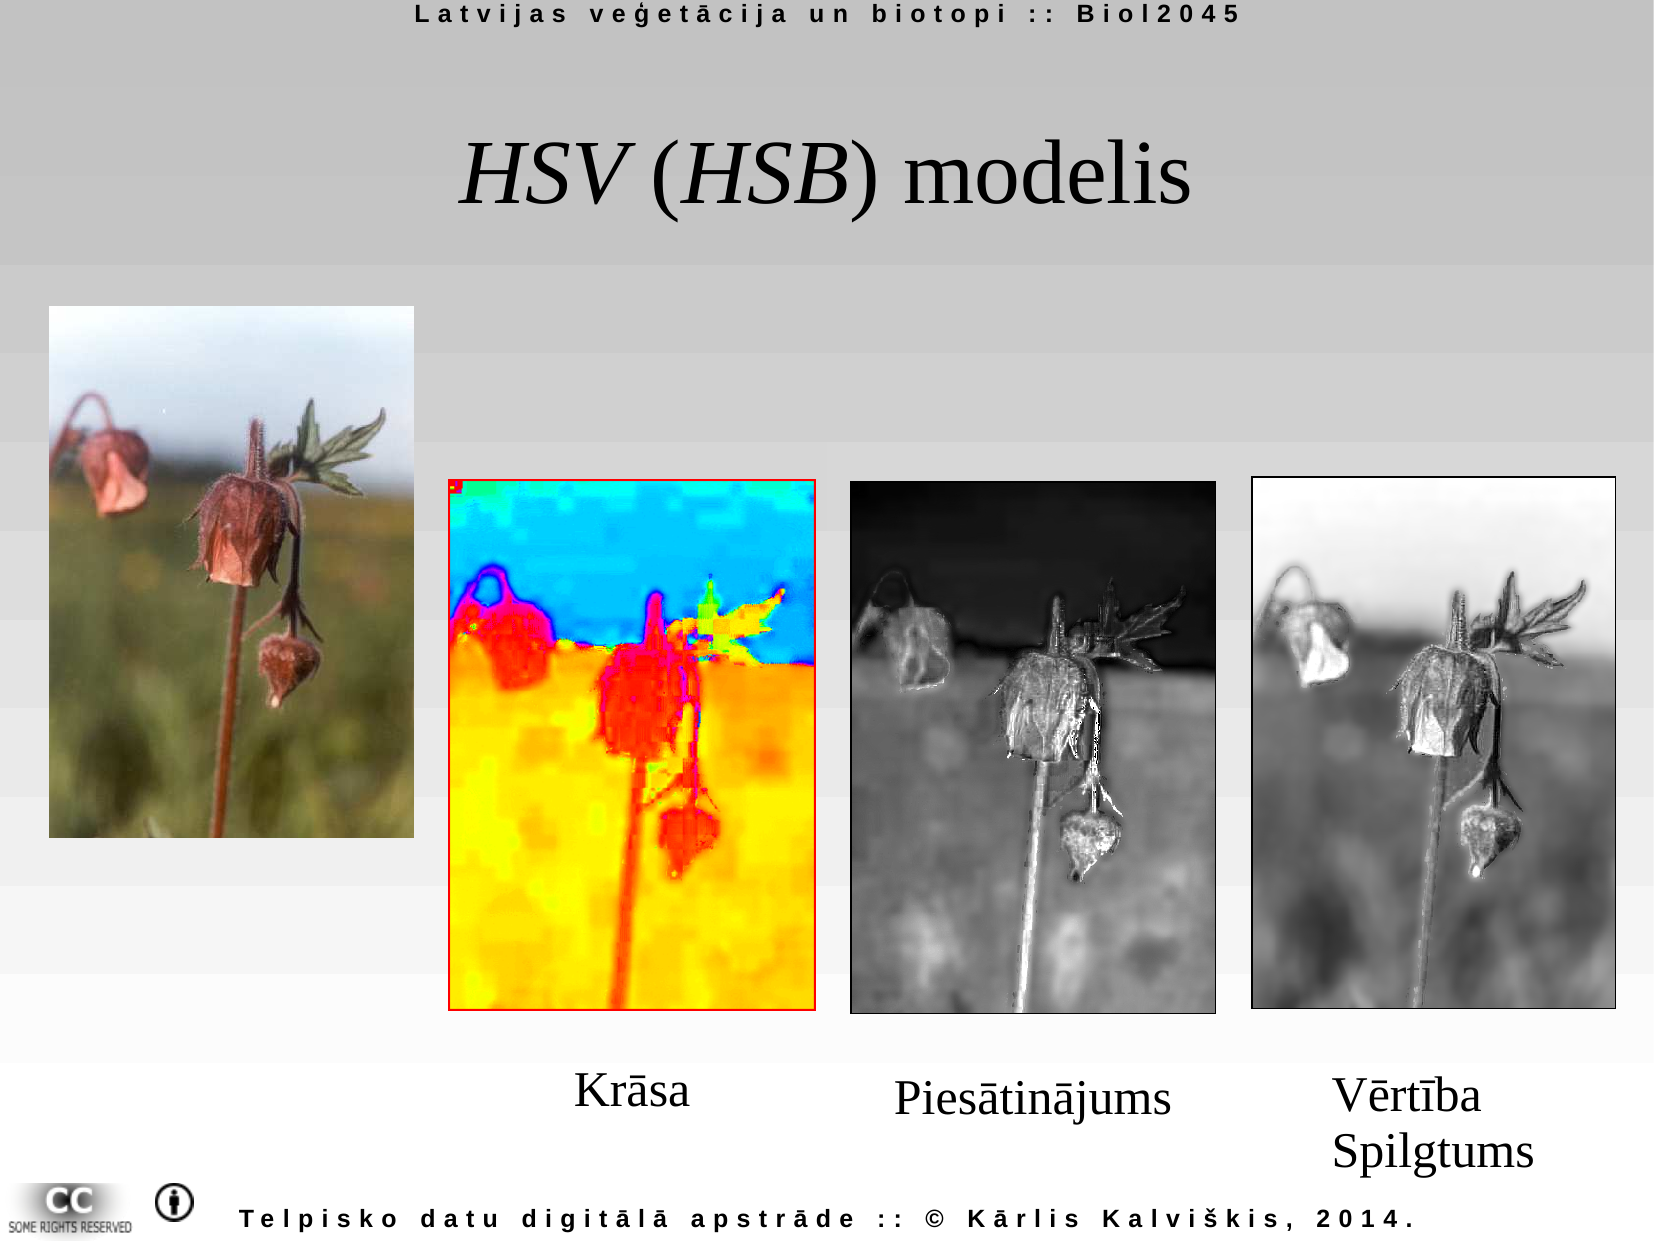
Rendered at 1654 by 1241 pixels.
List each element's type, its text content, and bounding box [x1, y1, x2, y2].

text_box Piesātinājums [893, 1069, 1173, 1126]
text_box Vērtība Spilgtums [1331, 1067, 1535, 1178]
text_box Krāsa [573, 1062, 691, 1118]
title HSV (HSB) modelis [29, 49, 1625, 296]
picture [0, 0, 1654, 1241]
